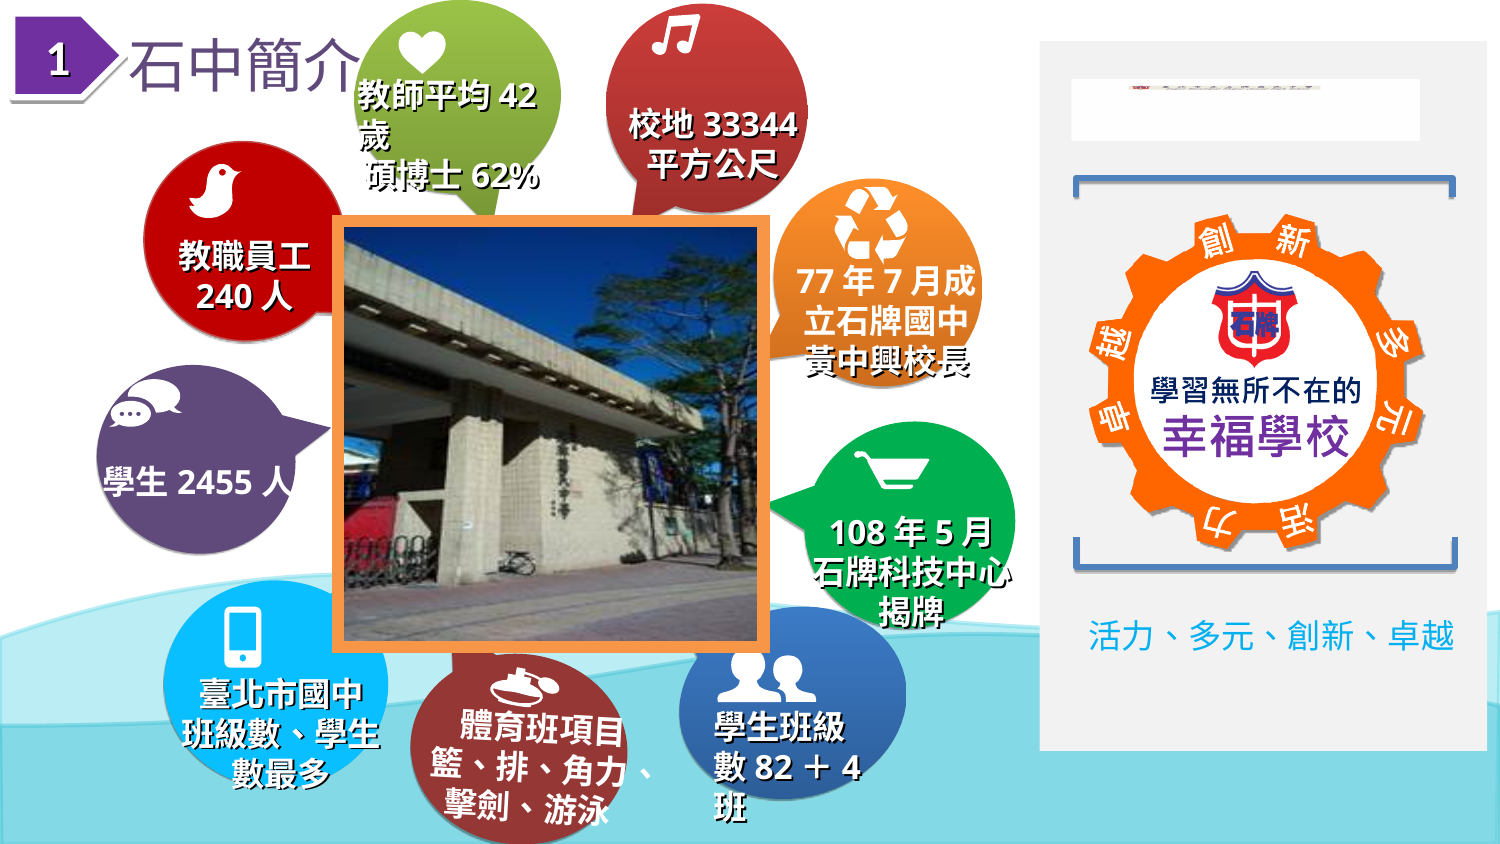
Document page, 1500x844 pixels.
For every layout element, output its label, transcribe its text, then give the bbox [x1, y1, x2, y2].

text_box 石中簡介 [114, 21, 377, 107]
text_box 活力、多元、創新、卓越 [1039, 41, 1488, 751]
chart [1071, 79, 1421, 141]
text_box [188, 323, 304, 341]
text_box 教師平均42歲 碩博士62% [352, 69, 580, 200]
text_box [679, 610, 907, 763]
picture [1073, 200, 1436, 562]
text_box [143, 141, 342, 313]
text_box [428, 653, 614, 704]
text_box 學生2455人 [87, 453, 311, 509]
text_box [377, 0, 558, 69]
text_box [770, 421, 1014, 511]
text_box [776, 178, 977, 253]
text_box 學生班級數82＋4班 [698, 699, 889, 834]
text_box 1 [12, 13, 114, 98]
text_box 108年5月 石牌科技中心 揭牌 [773, 504, 1051, 639]
text_box [97, 364, 332, 453]
text_box 臺北市國中 班級數、學生數最多 [158, 665, 404, 800]
picture [344, 227, 758, 641]
text_box 體育班項目 籃、排、角力、擊劍、游泳 [393, 692, 665, 844]
text_box [114, 509, 283, 554]
text_box [632, 191, 772, 215]
text_box [165, 580, 387, 665]
text_box [605, 3, 807, 125]
text_box 校地33344 平方公尺 [608, 96, 819, 191]
text_box [462, 200, 498, 215]
text_box 教職員工 240人 [163, 228, 326, 323]
text_box 77年7月成立石牌國中 黃中興校長 [773, 253, 1000, 428]
